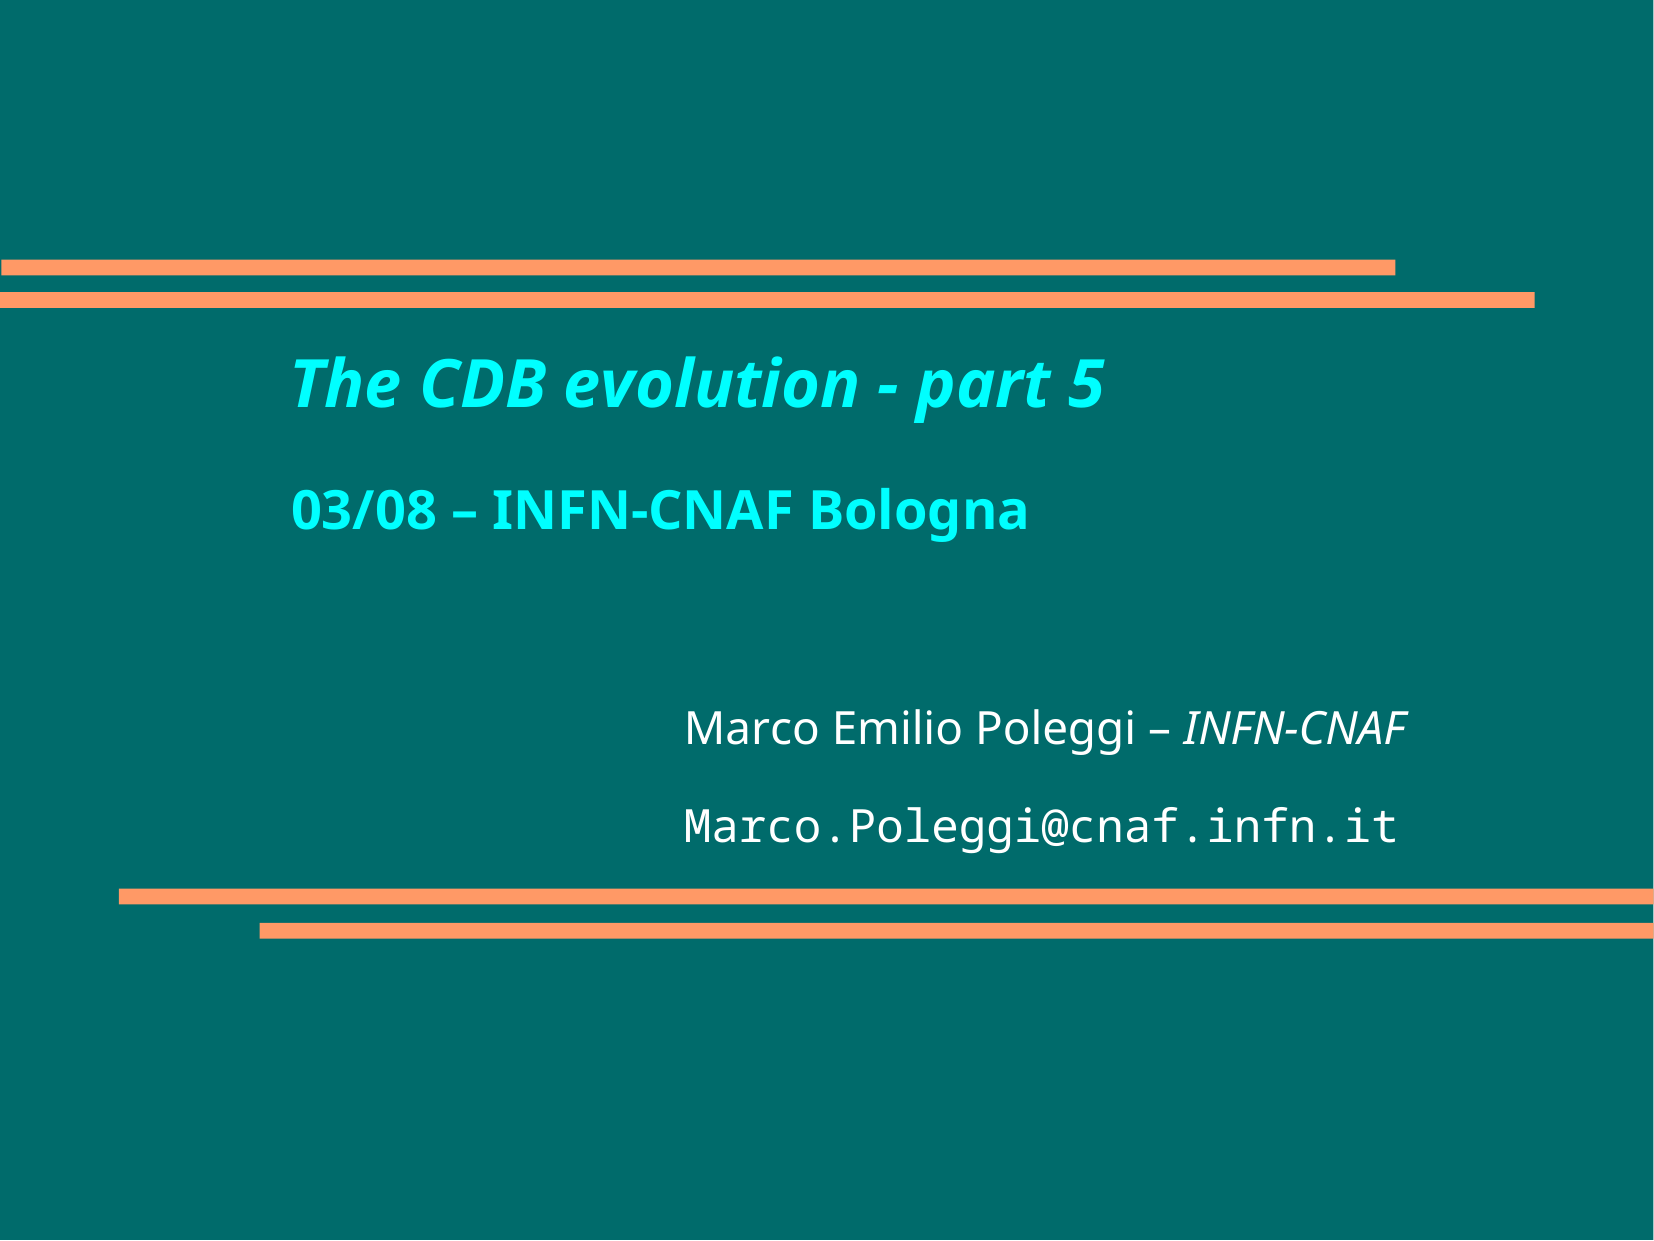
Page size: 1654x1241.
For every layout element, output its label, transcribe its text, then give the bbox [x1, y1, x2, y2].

text_box 03/08 – INFN-CNAF Bologna [290, 471, 1374, 539]
title The CDB evolution - part 5 [289, 335, 1450, 429]
subtitle Marco Emilio Poleggi – INFN-CNAF Marco.Poleggi@cnaf.infn.it [608, 692, 1613, 859]
